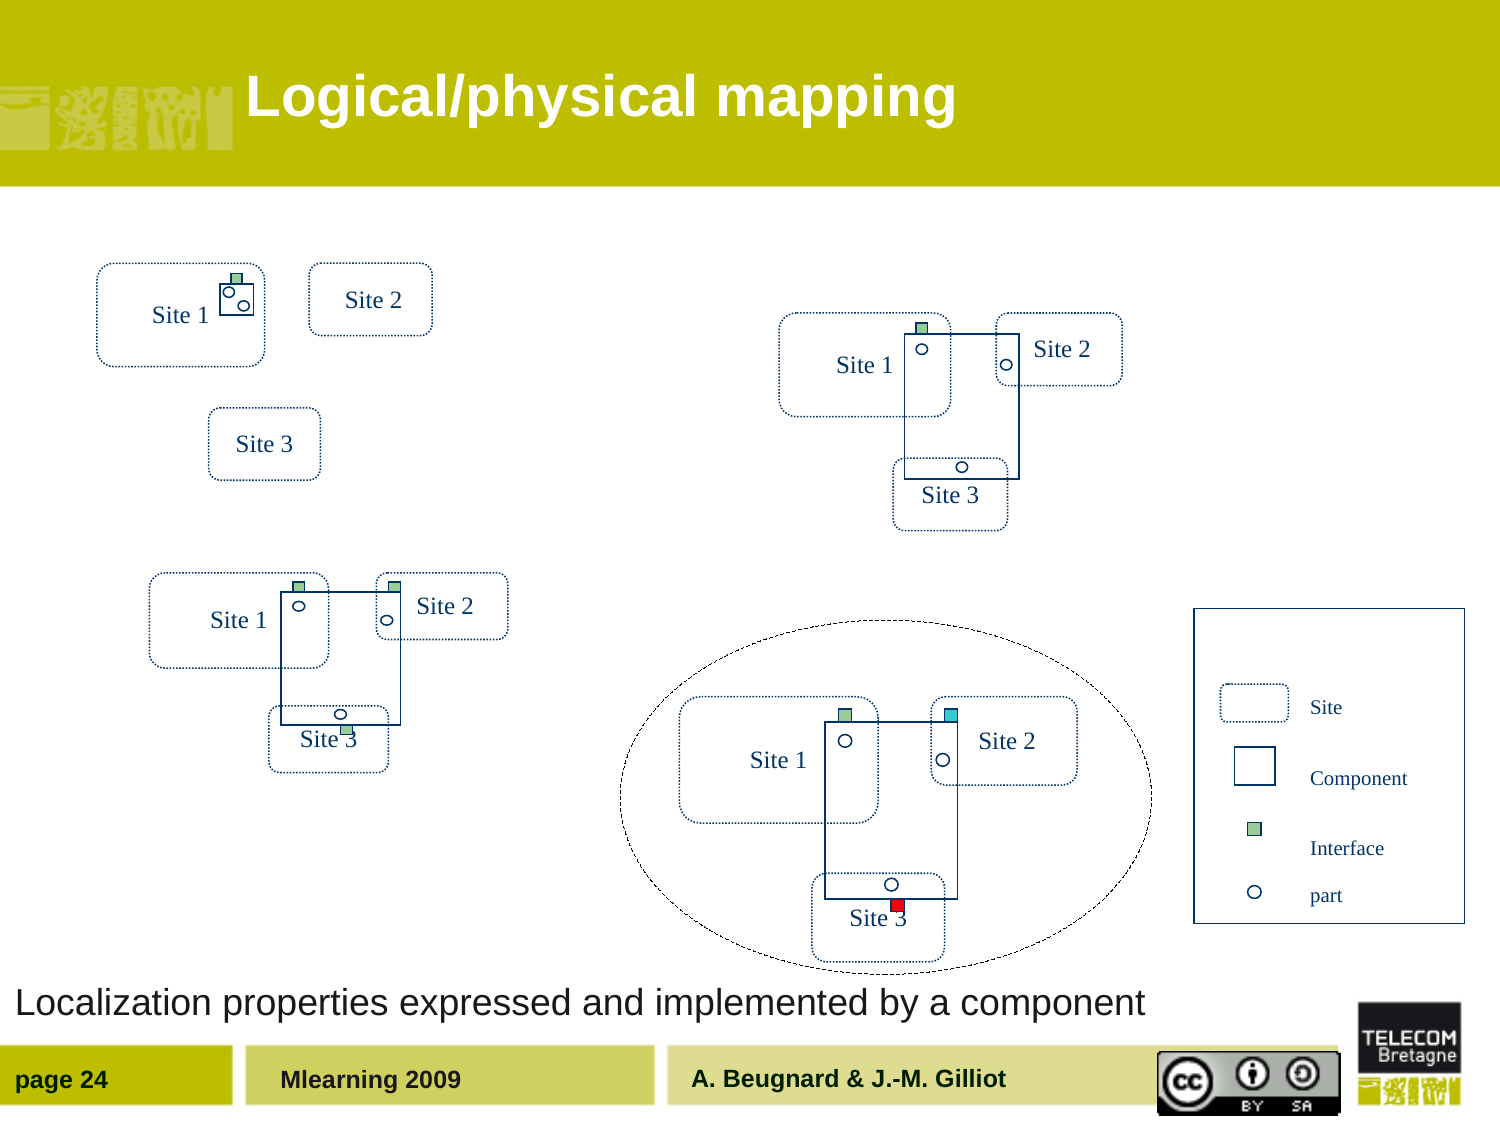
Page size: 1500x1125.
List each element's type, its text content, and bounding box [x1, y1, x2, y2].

text_box Site 1 [779, 312, 951, 417]
text_box Site 3 [282, 705, 389, 724]
text_box Site 3 [268, 705, 389, 773]
text_box Site 2 [996, 335, 1018, 386]
text_box Site 2 [309, 263, 433, 336]
text_box [838, 709, 852, 722]
text_box Site 1 [679, 696, 879, 824]
text_box [916, 323, 928, 334]
title Logical/physical mapping [245, 23, 1459, 166]
text_box [231, 273, 243, 285]
text_box Site 1 [96, 263, 265, 367]
text_box Site 3 [905, 458, 1008, 478]
text_box [340, 724, 353, 735]
text_box Site 2 [376, 572, 508, 640]
text_box Site 3 [208, 407, 321, 481]
text_box [388, 582, 401, 592]
text_box Site 1 [149, 572, 329, 669]
text_box Site 1 [905, 335, 951, 417]
text_box Site 2 [376, 593, 400, 640]
text_box [292, 582, 305, 592]
text_box [891, 898, 905, 912]
text_box Site 1 [282, 593, 329, 669]
text_box Site 3 [811, 873, 945, 962]
text_box Site 2 [996, 312, 1123, 386]
text_box Site 1 [826, 723, 879, 824]
text_box [1247, 822, 1262, 836]
text_box Site 2 [931, 723, 957, 786]
picture [0, 0, 1500, 1125]
text_box Site Component Interface part [1295, 688, 1423, 915]
text_box [944, 709, 958, 722]
text_box Site 2 [931, 696, 1078, 786]
text_box Site 3 [826, 873, 945, 898]
text_box Site 3 [893, 458, 1008, 531]
text_box Localization properties expressed and implemented by a component [0, 974, 1160, 1032]
